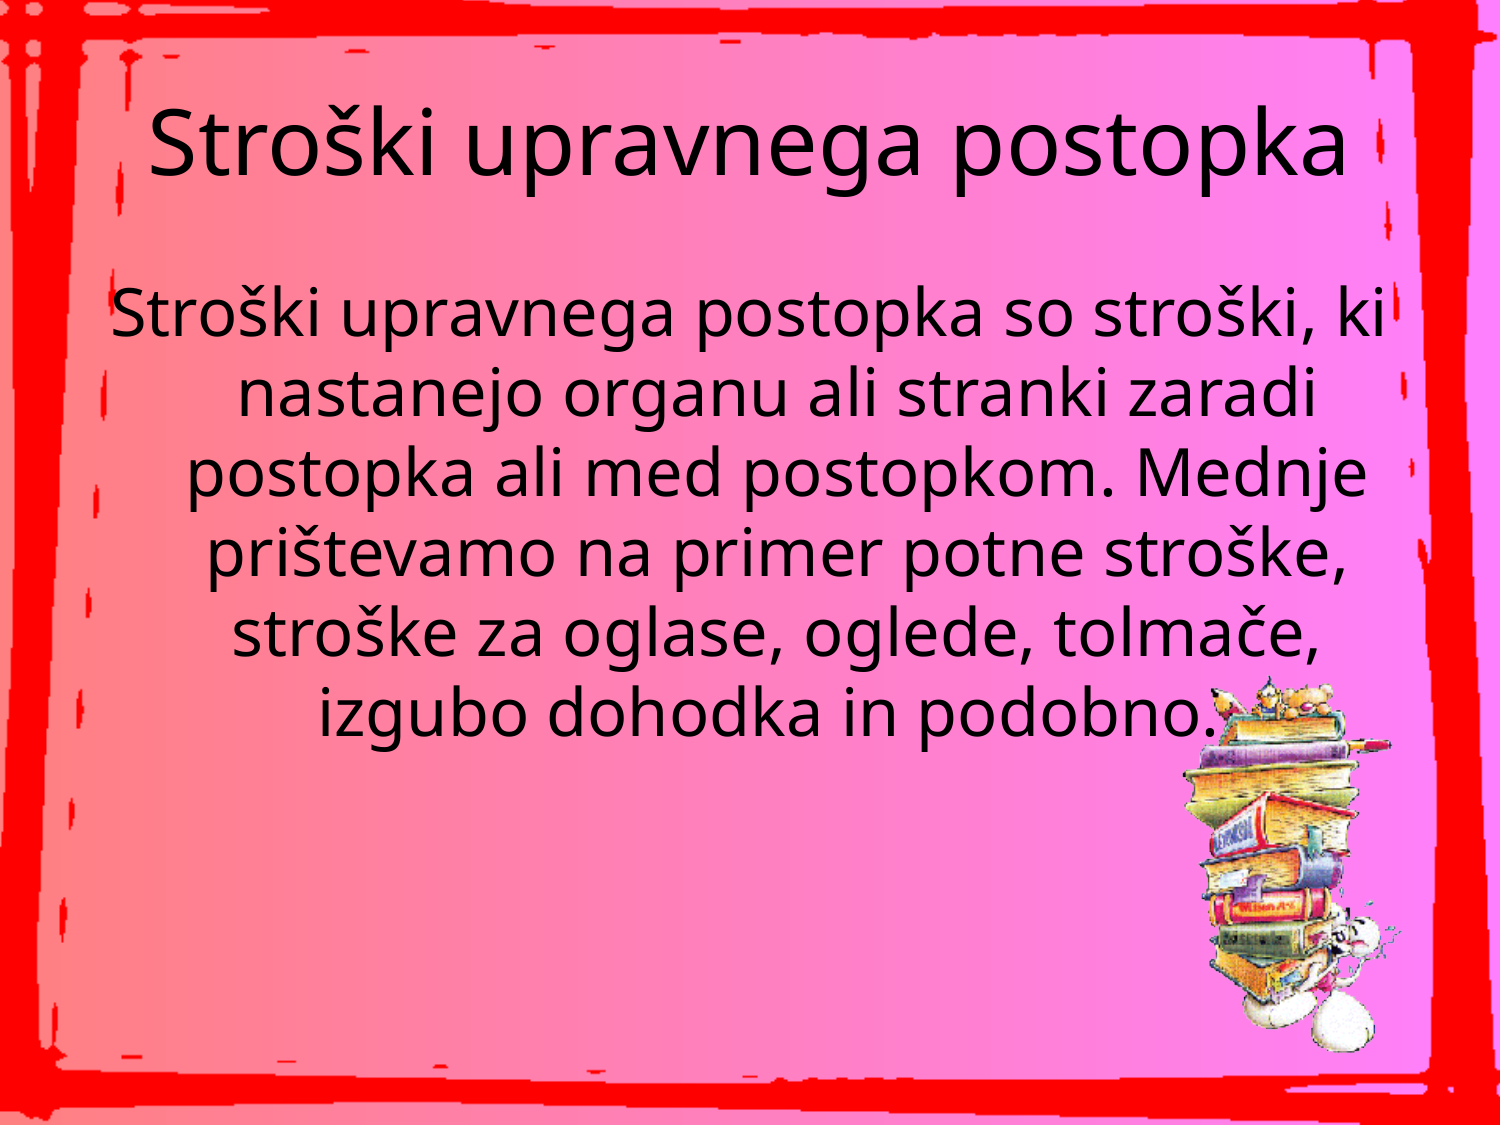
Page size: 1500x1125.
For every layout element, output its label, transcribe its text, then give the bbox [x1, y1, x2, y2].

list Stroški upravnega postopka so stroški, ki nastanejo organu ali stranki zaradi postopka ali med postopkom. Mednje prištevamo na primer potne stroške, stroške za oglase, oglede, tolmače, izgubo dohodka in podobno. [75, 262, 1425, 1005]
title Stroški upravnega postopka [75, 45, 1425, 233]
picture [0, 0, 1500, 1125]
